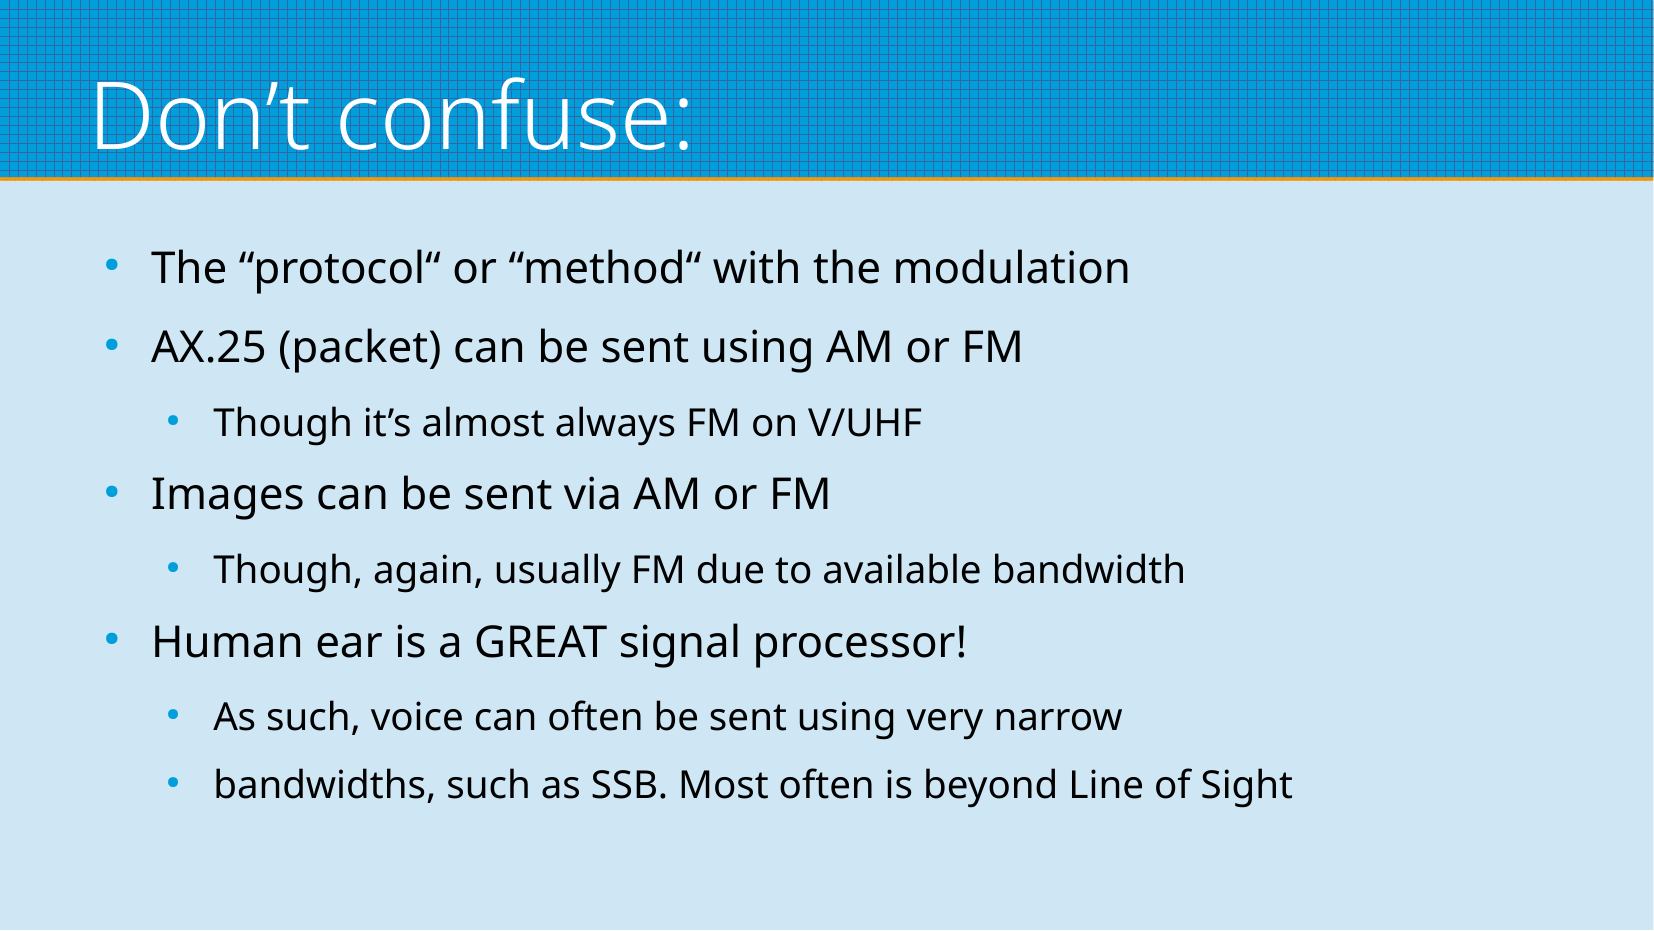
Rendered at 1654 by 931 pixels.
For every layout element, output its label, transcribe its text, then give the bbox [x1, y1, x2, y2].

list The “protocol“ or “method“ with the modulation AX.25 (packet) can be sent using AM or FM Though it’s almost always FM on V/UHF Images can be sent via AM or FM Though, again, usually FM due to available bandwidth Human ear is a GREAT signal processor! As such, voice can often be sent using very narrow bandwidths, such as SSB. Most often is beyond Line of Sight [88, 236, 1565, 813]
title Don’t confuse: [88, 14, 1565, 178]
